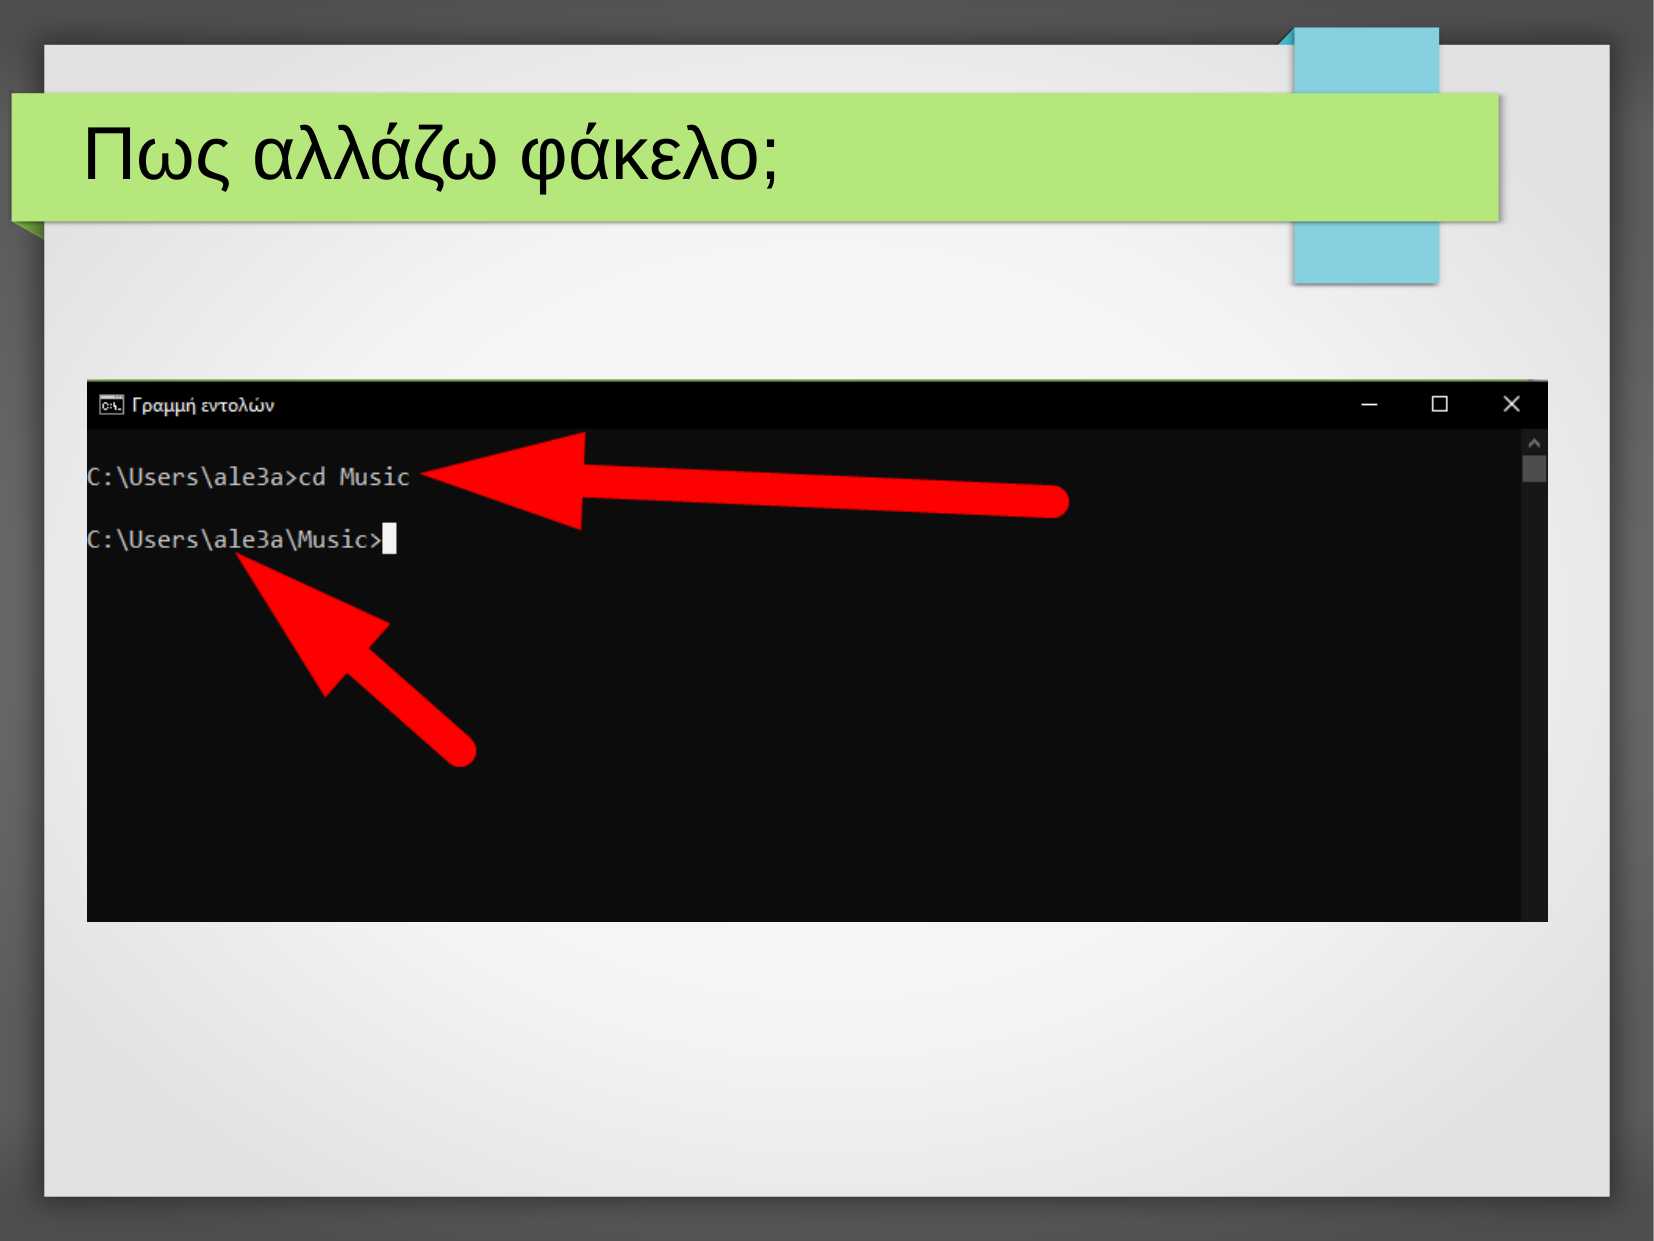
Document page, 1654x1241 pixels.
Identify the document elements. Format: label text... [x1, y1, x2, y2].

picture [0, 0, 1654, 1241]
title Πως αλλάζω φάκελο; [82, 94, 1264, 213]
